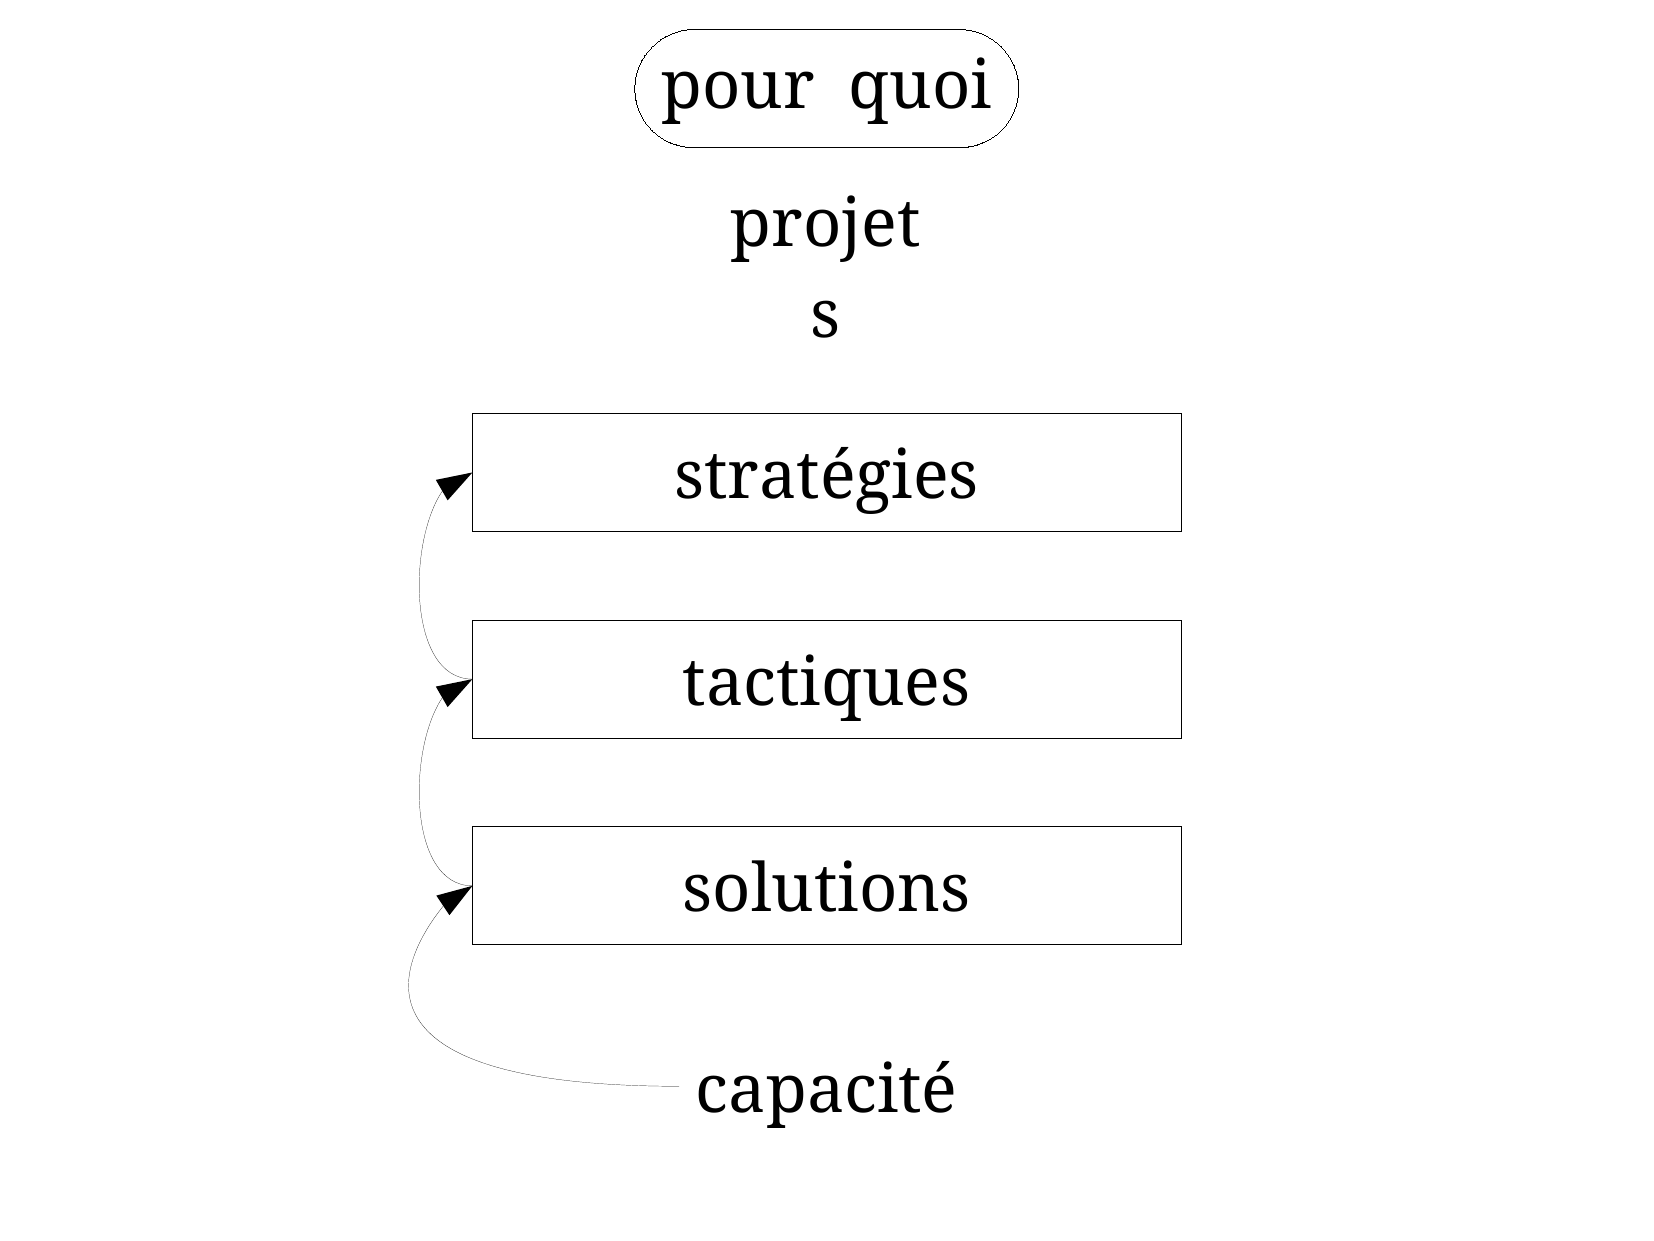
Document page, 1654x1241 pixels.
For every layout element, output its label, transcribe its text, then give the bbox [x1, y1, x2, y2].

text_box solutions [472, 826, 1182, 945]
text_box projets [701, 206, 950, 325]
text_box tactiques [472, 620, 1182, 739]
text_box stratégies [472, 413, 1182, 532]
text_box pour quoi [634, 29, 1019, 148]
text_box capacité [679, 1033, 975, 1139]
